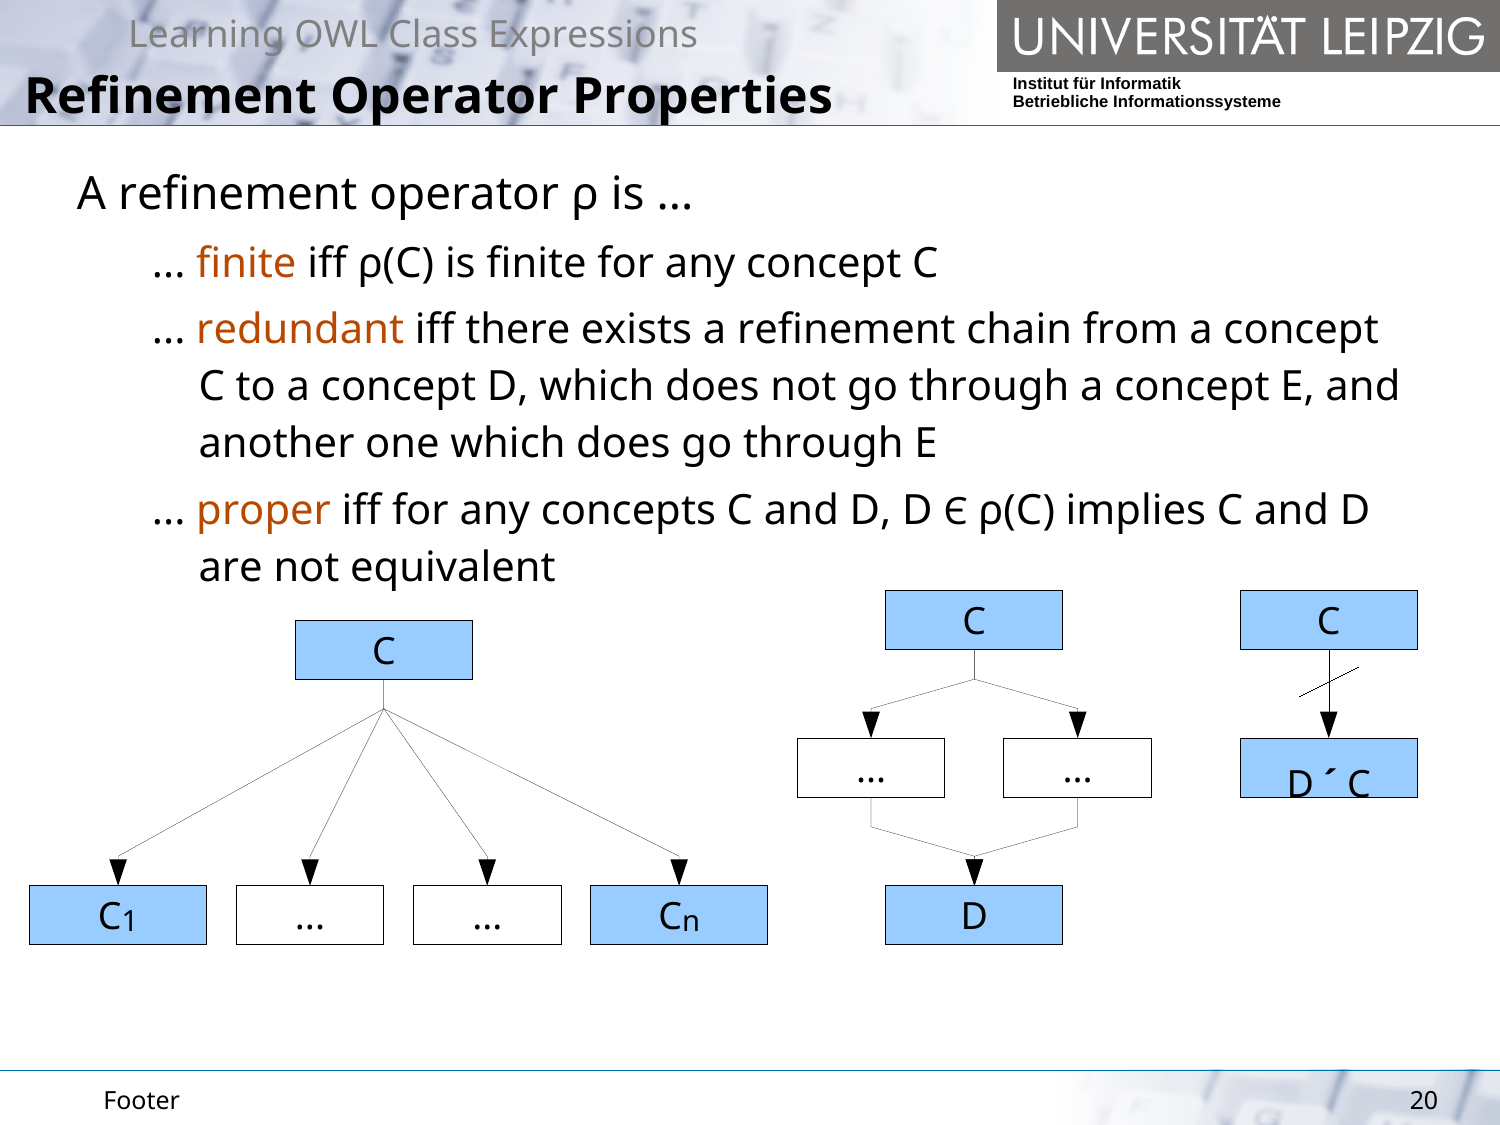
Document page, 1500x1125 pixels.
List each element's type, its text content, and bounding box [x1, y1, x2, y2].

text_box ... [1003, 738, 1152, 798]
text_box C [885, 590, 1063, 650]
text_box ... [797, 738, 945, 798]
text_box D [885, 885, 1063, 945]
text_box Cn [590, 885, 768, 945]
list A refinement operator ρ is ... ... finite iff ρ(C) is finite for any concept C ... redundant iff there exists a refinement chain from a concept C to a concept D, which does not go through a concept E, and another one which does go through E ... proper iff for any concepts C and D, D Є ρ(C) implies C and D are not equivalent [76, 160, 1402, 1034]
title Refinement Operator Properties [24, 63, 1034, 125]
text_box C [295, 620, 473, 680]
text_box ... [413, 885, 562, 945]
picture [0, 0, 1500, 125]
text_box C1 [29, 885, 207, 945]
text_box D ´ C [1240, 738, 1418, 798]
text_box ... [236, 885, 384, 945]
picture [1057, 1071, 1500, 1125]
text_box C [1240, 590, 1418, 650]
